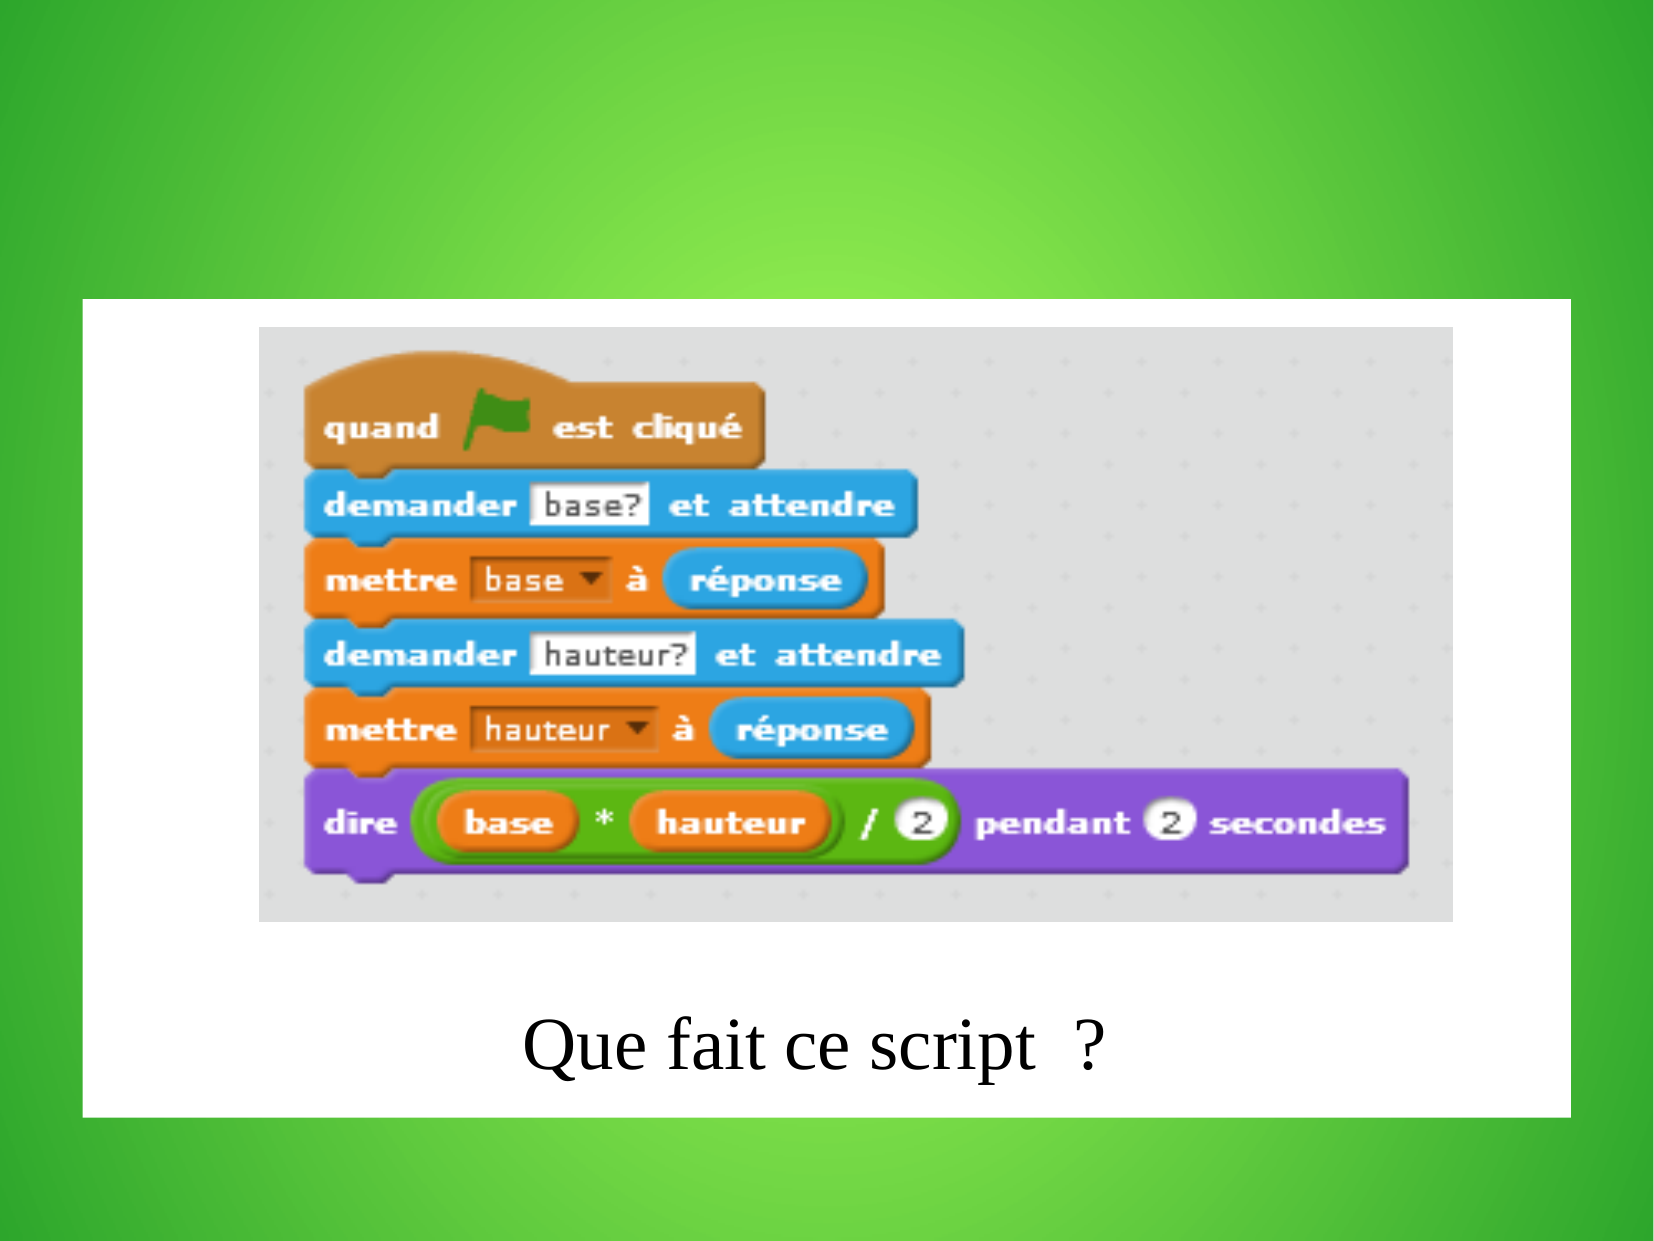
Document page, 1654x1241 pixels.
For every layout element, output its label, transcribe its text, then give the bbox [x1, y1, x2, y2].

picture [0, 0, 1654, 1241]
subtitle [82, 299, 1571, 1118]
title Que fait ce script ? [70, 921, 1560, 1126]
